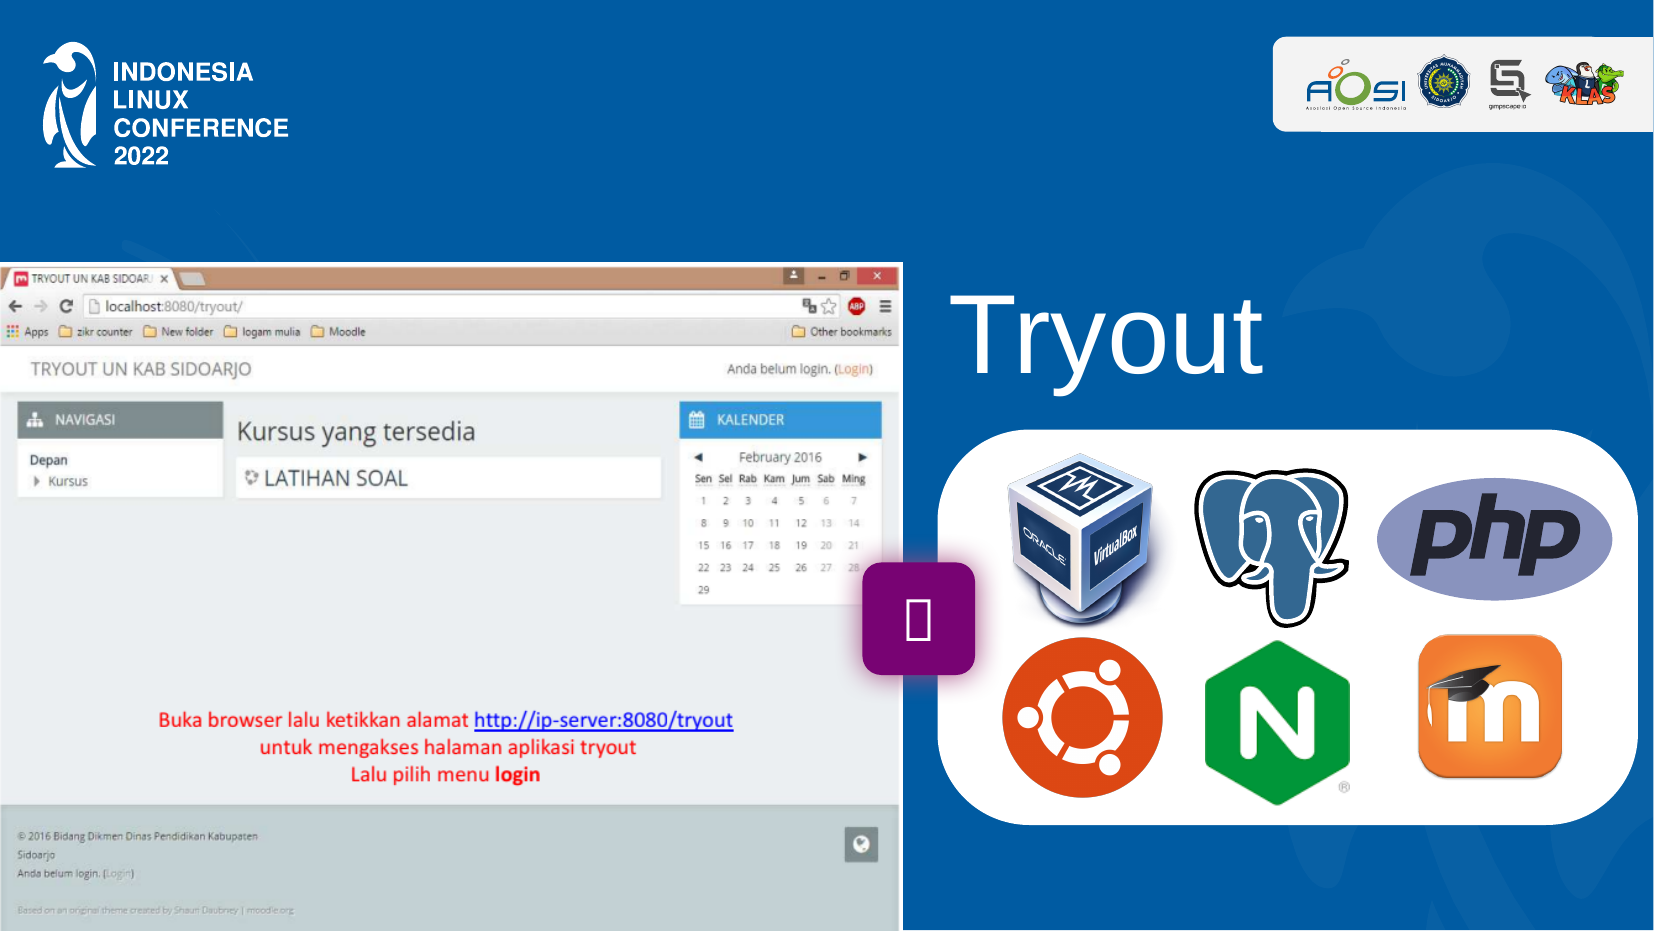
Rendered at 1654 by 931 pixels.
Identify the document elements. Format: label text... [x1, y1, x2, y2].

picture [1545, 62, 1624, 105]
picture [1376, 477, 1613, 602]
text_box  [862, 562, 976, 676]
title Tryout [949, 146, 1654, 409]
picture [1411, 627, 1569, 785]
picture [0, 262, 903, 931]
picture [1194, 468, 1349, 628]
text_box [937, 429, 1638, 826]
picture [1417, 54, 1471, 108]
picture [1000, 452, 1187, 798]
picture [1205, 639, 1350, 807]
